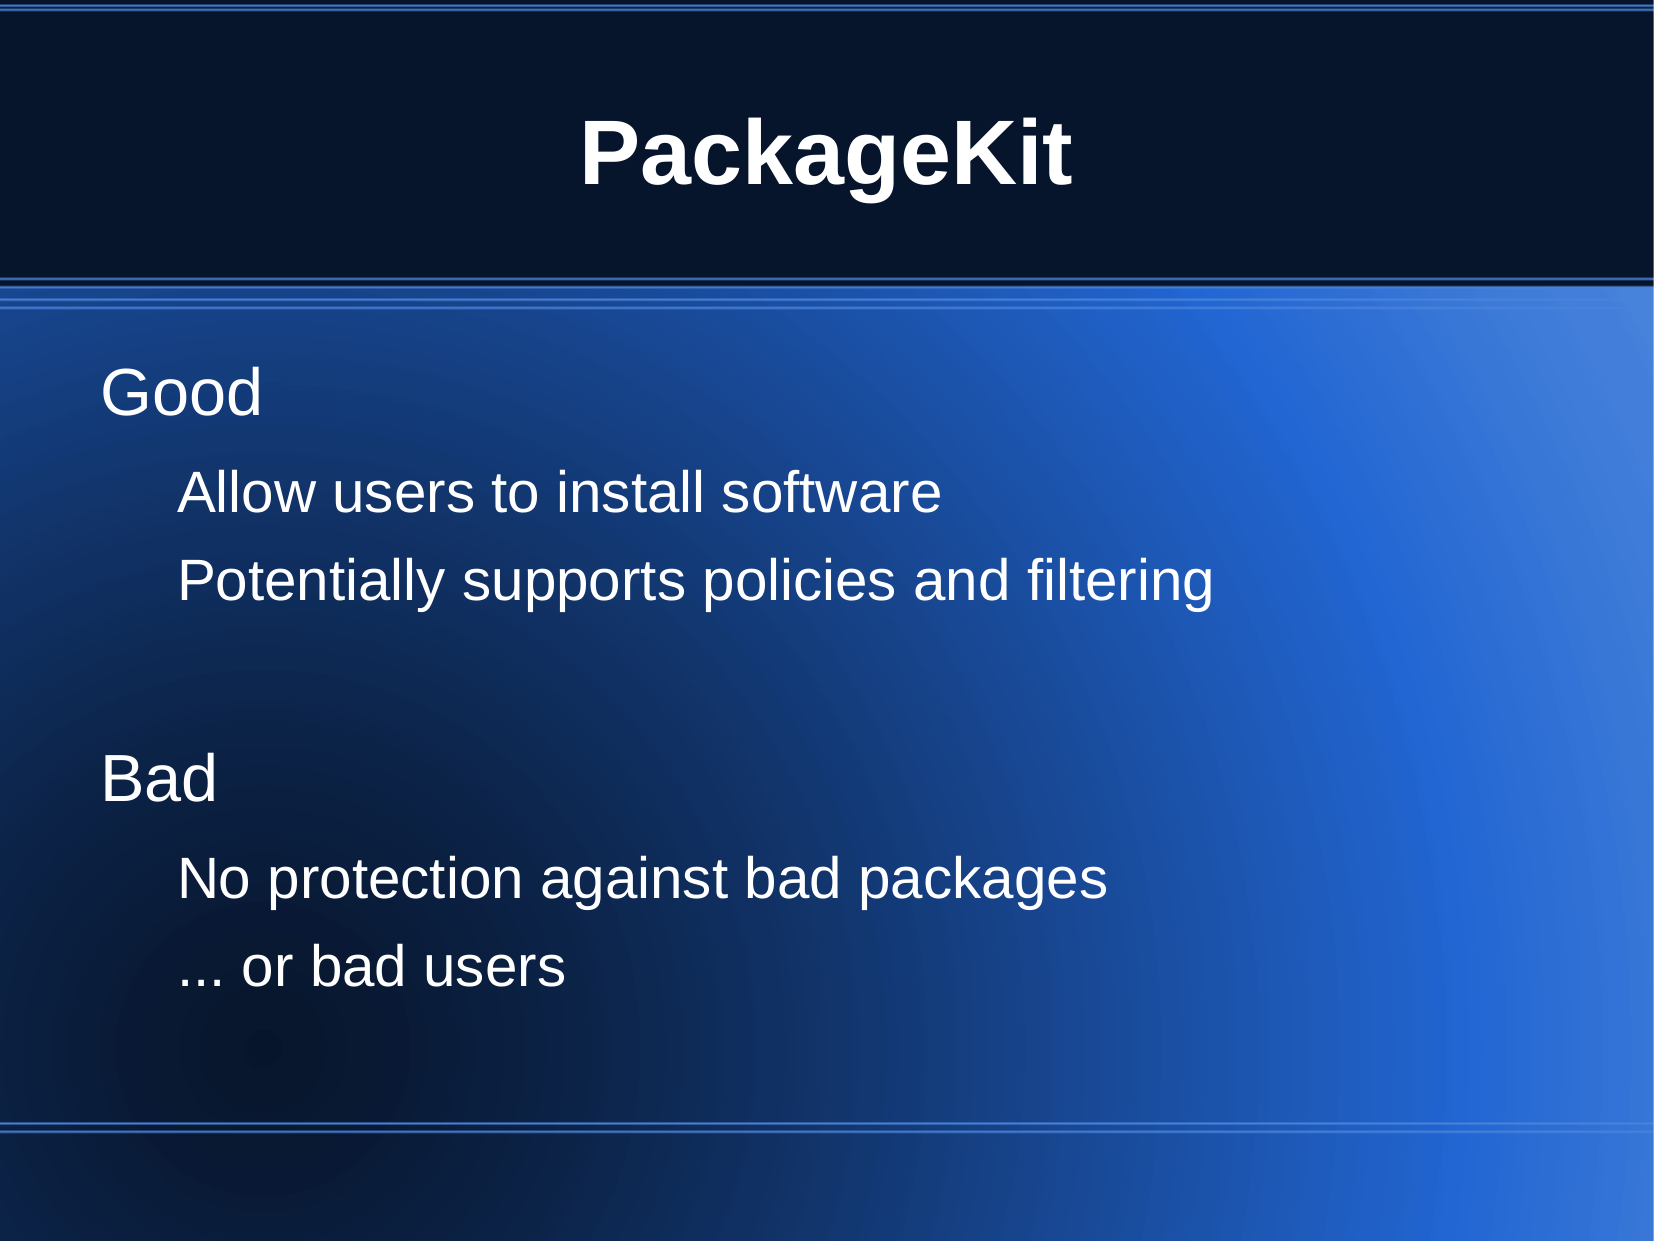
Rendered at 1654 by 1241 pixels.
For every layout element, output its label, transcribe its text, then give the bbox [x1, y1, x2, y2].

list Good Allow users to install software Potentially supports policies and filtering Bad No protection against bad packages ... or bad users [82, 355, 1571, 1159]
title PackageKit [82, 56, 1571, 250]
picture [0, 0, 1654, 1241]
